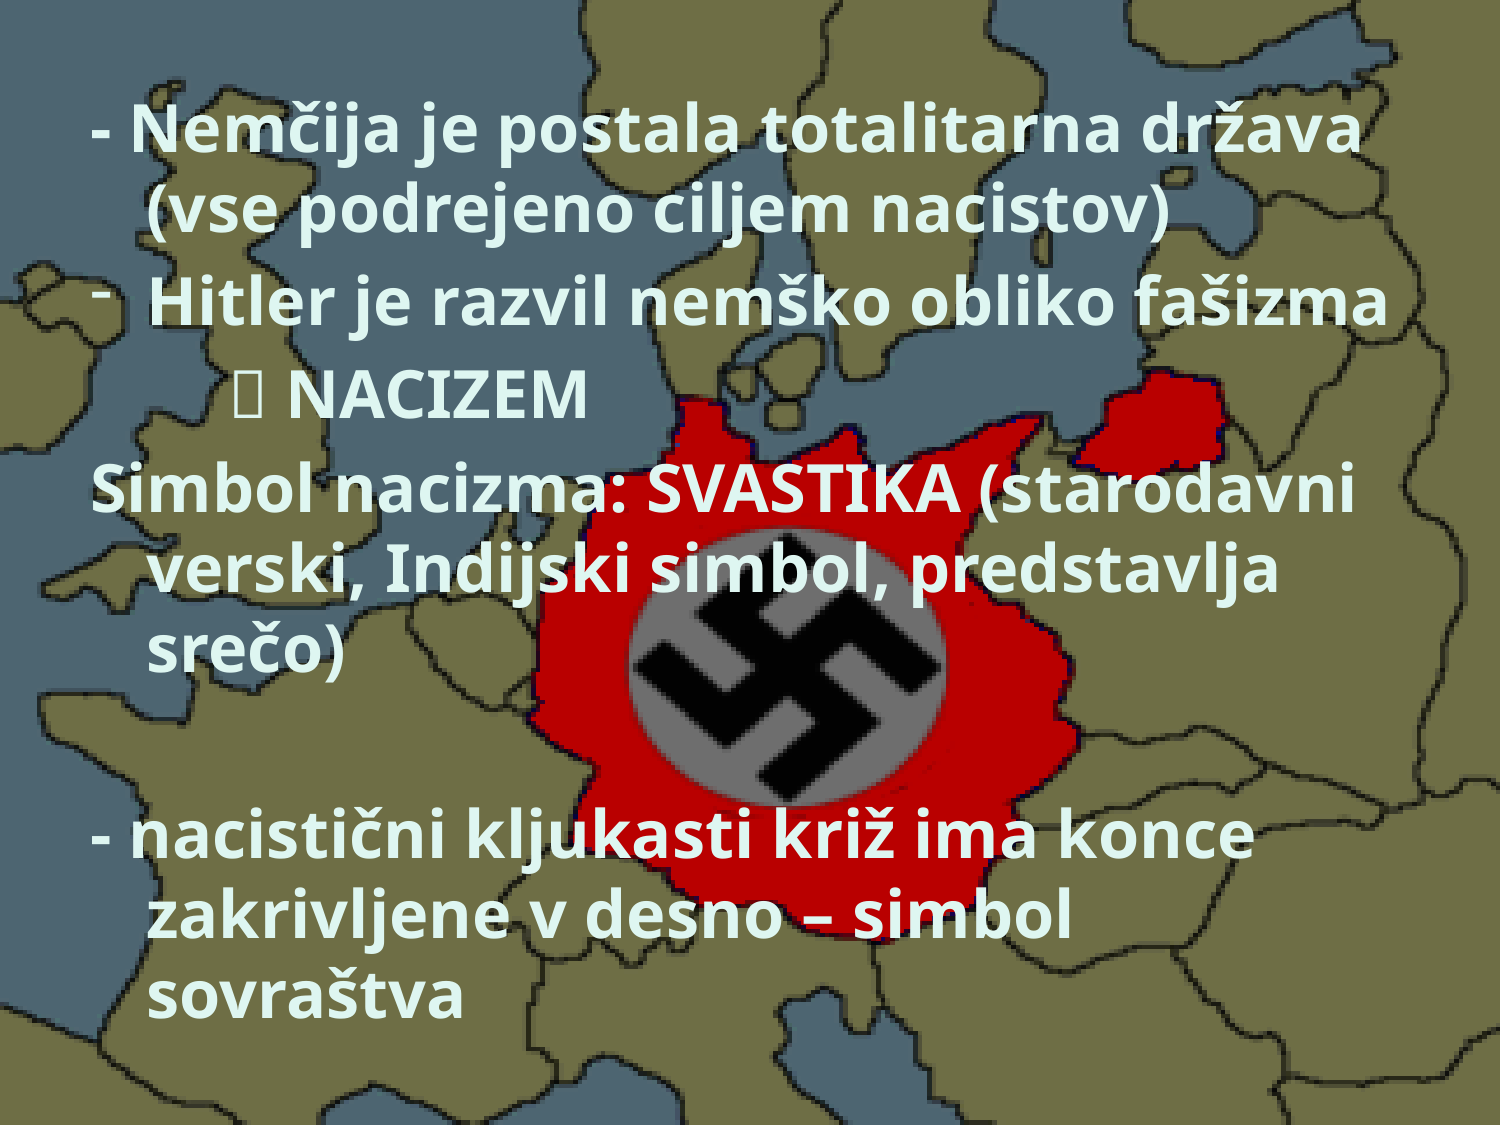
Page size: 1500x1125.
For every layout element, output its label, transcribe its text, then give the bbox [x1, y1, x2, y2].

list - Nemčija je postala totalitarna država (vse podrejeno ciljem nacistov) Hitler je razvil nemško obliko fašizma  NACIZEM Simbol nacizma: SVASTIKA (starodavni verski, Indijski simbol, predstavlja srečo) - nacistični kljukasti križ ima konce zakrivljene v desno – simbol sovraštva [75, 78, 1425, 1005]
picture [0, 0, 1500, 1125]
